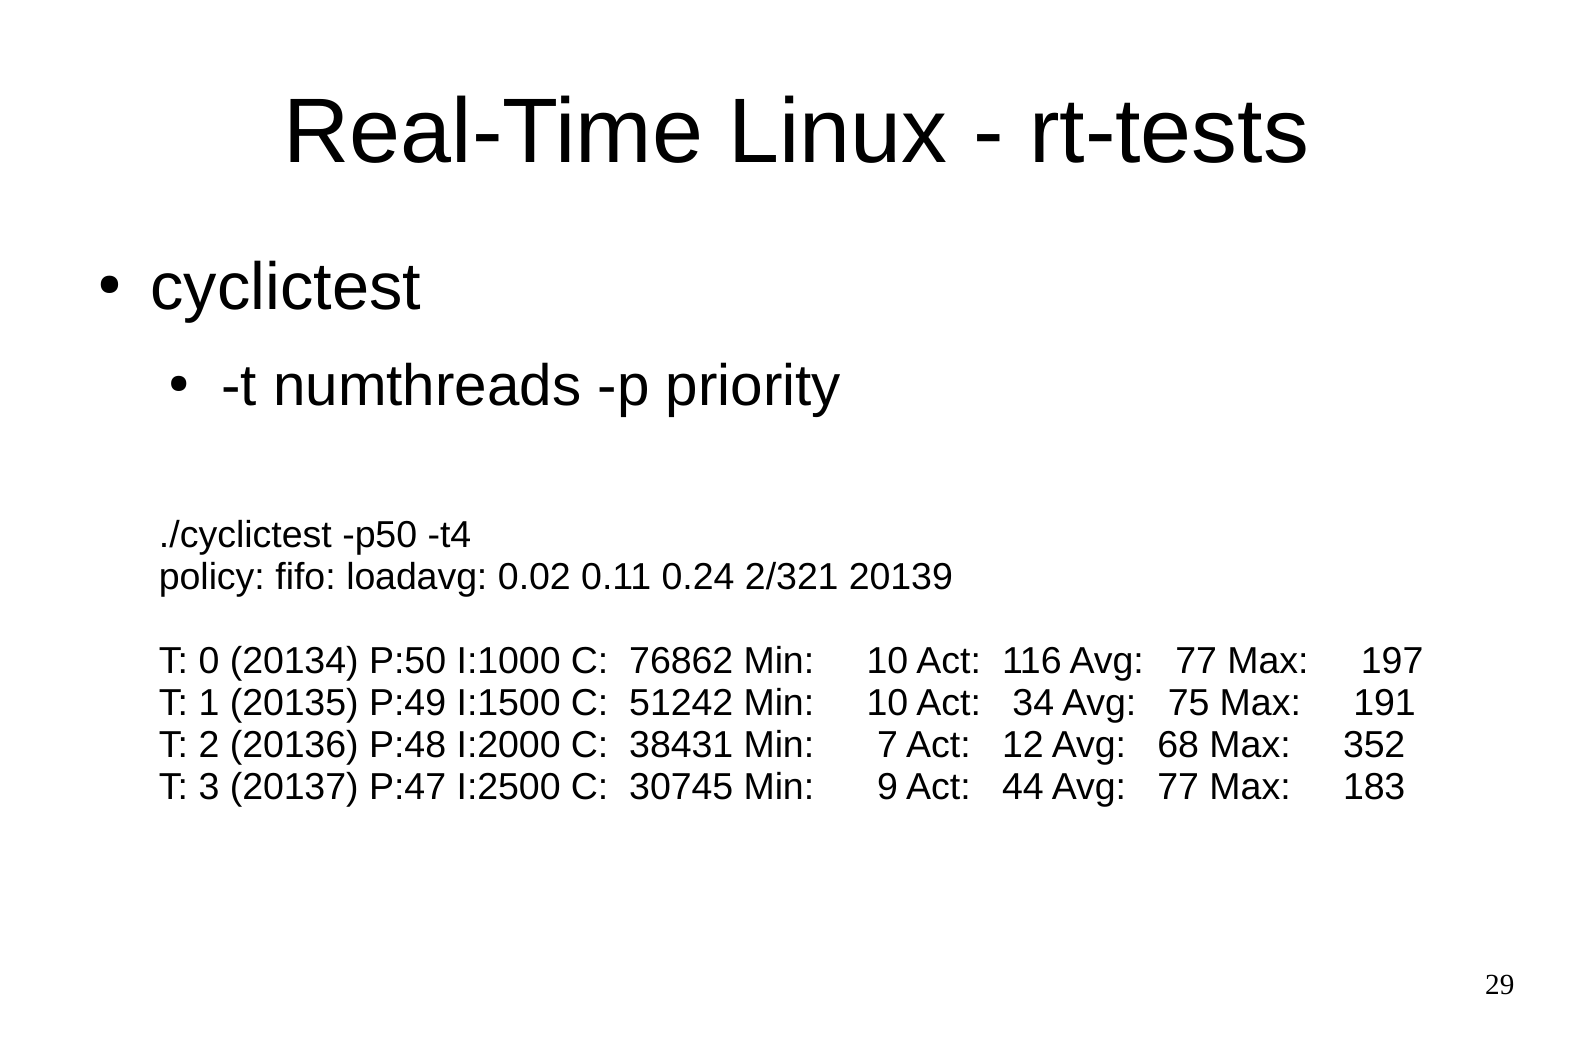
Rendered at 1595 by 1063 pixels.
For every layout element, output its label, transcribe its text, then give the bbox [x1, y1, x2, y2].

text_box ./cyclictest -p50 -t4 policy: fifo: loadavg: 0.02 0.11 0.24 2/321 20139 T: 0 (20134) P:50 I:1000 C: 76862 Min: 10 Act: 116 Avg: 77 Max: 197 T: 1 (20135) P:49 I:1500 C: 51242 Min: 10 Act: 34 Avg: 75 Max: 191 T: 2 (20136) P:48 I:2000 C: 38431 Min: 7 Act: 12 Avg: 68 Max: 352 T: 3 (20137) P:47 I:2500 C: 30745 Min: 9 Act: 44 Avg: 77 Max: 183 [144, 505, 1451, 815]
title Real-Time Linux - rt-tests [79, 49, 1515, 213]
list cyclictest -t numthreads -p priority [79, 248, 1515, 936]
